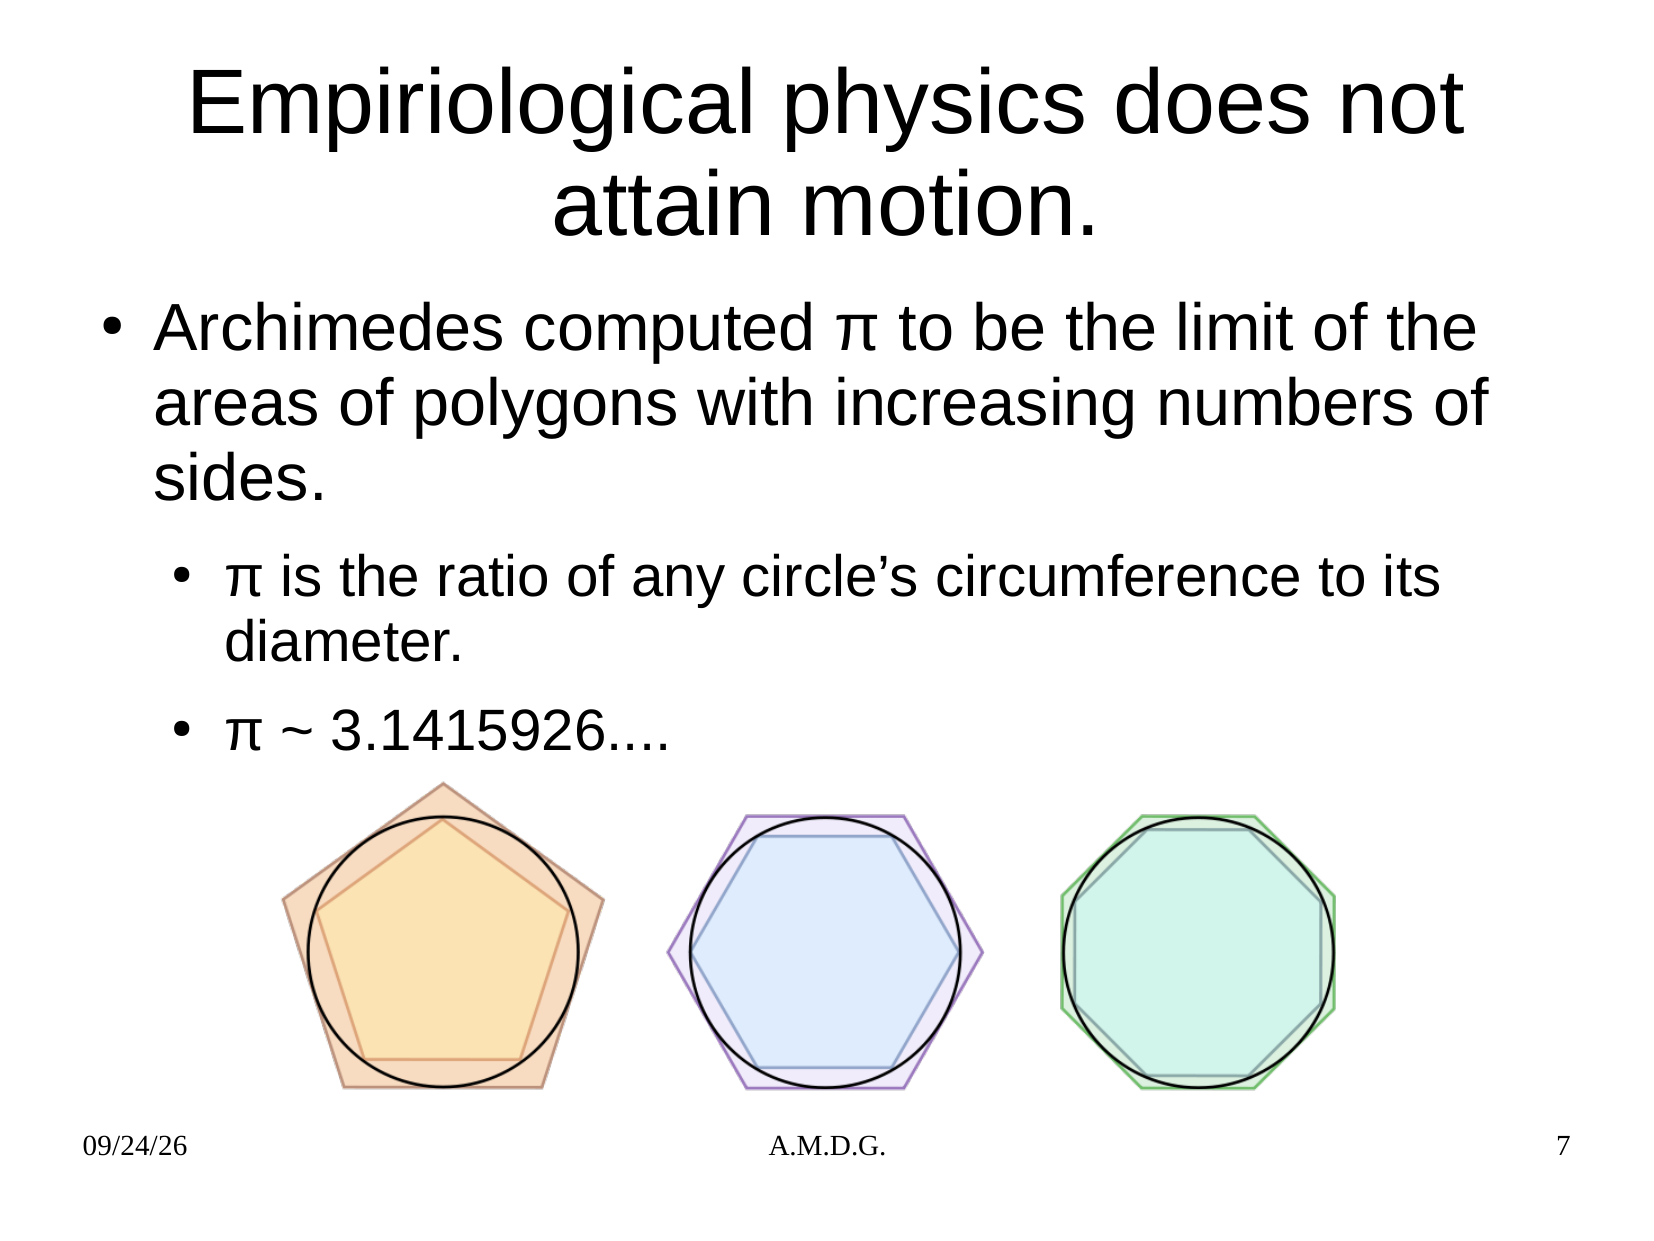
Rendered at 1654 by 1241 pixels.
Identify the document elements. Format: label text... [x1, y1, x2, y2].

title Empiriological physics does not attain motion. [82, 49, 1571, 257]
picture [256, 765, 1381, 1141]
list Archimedes computed π to be the limit of the areas of polygons with increasing numbers of sides. π is the ratio of any circle’s circumference to its diameter. π ~ 3.1415926.... [82, 290, 1571, 1109]
